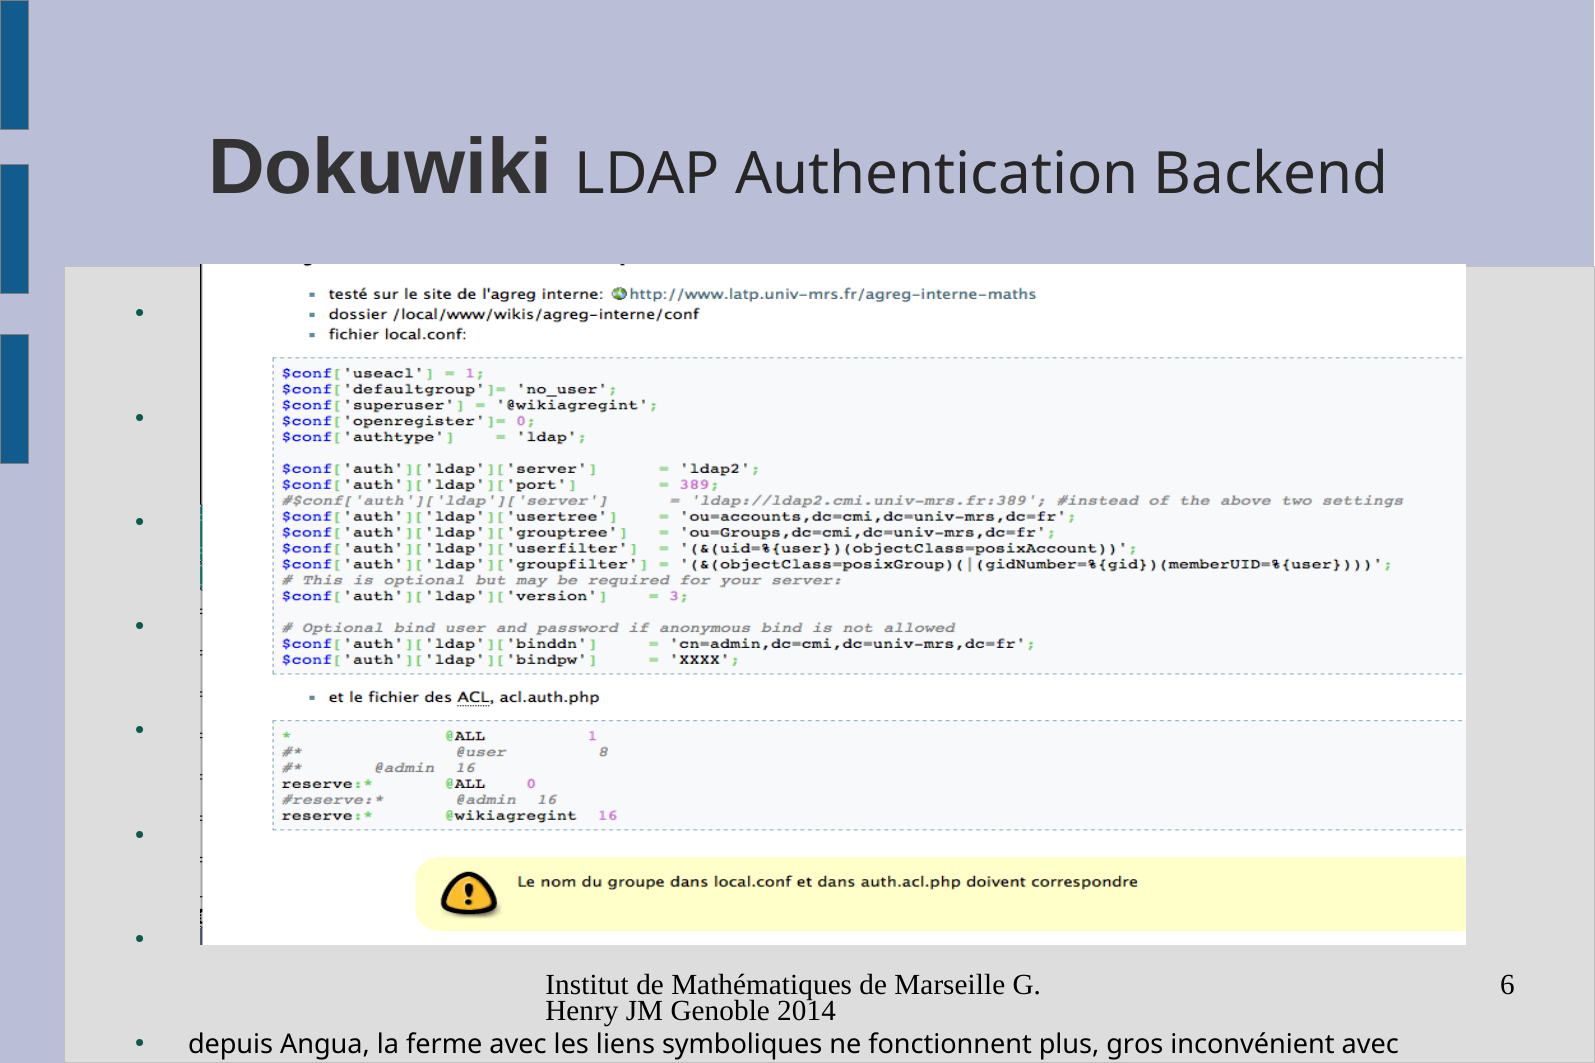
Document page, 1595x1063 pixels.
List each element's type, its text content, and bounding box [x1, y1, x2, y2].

title Dokuwiki LDAP Authentication Backend [117, 78, 1479, 256]
picture [200, 264, 1466, 945]
list depuis Angua, la ferme avec les liens symboliques ne fonctionnent plus, gros inconvénient avec les .htaccess, les URLs sont de la forme example.com./farm/cat et non pas example.com./cat [117, 295, 1479, 1063]
